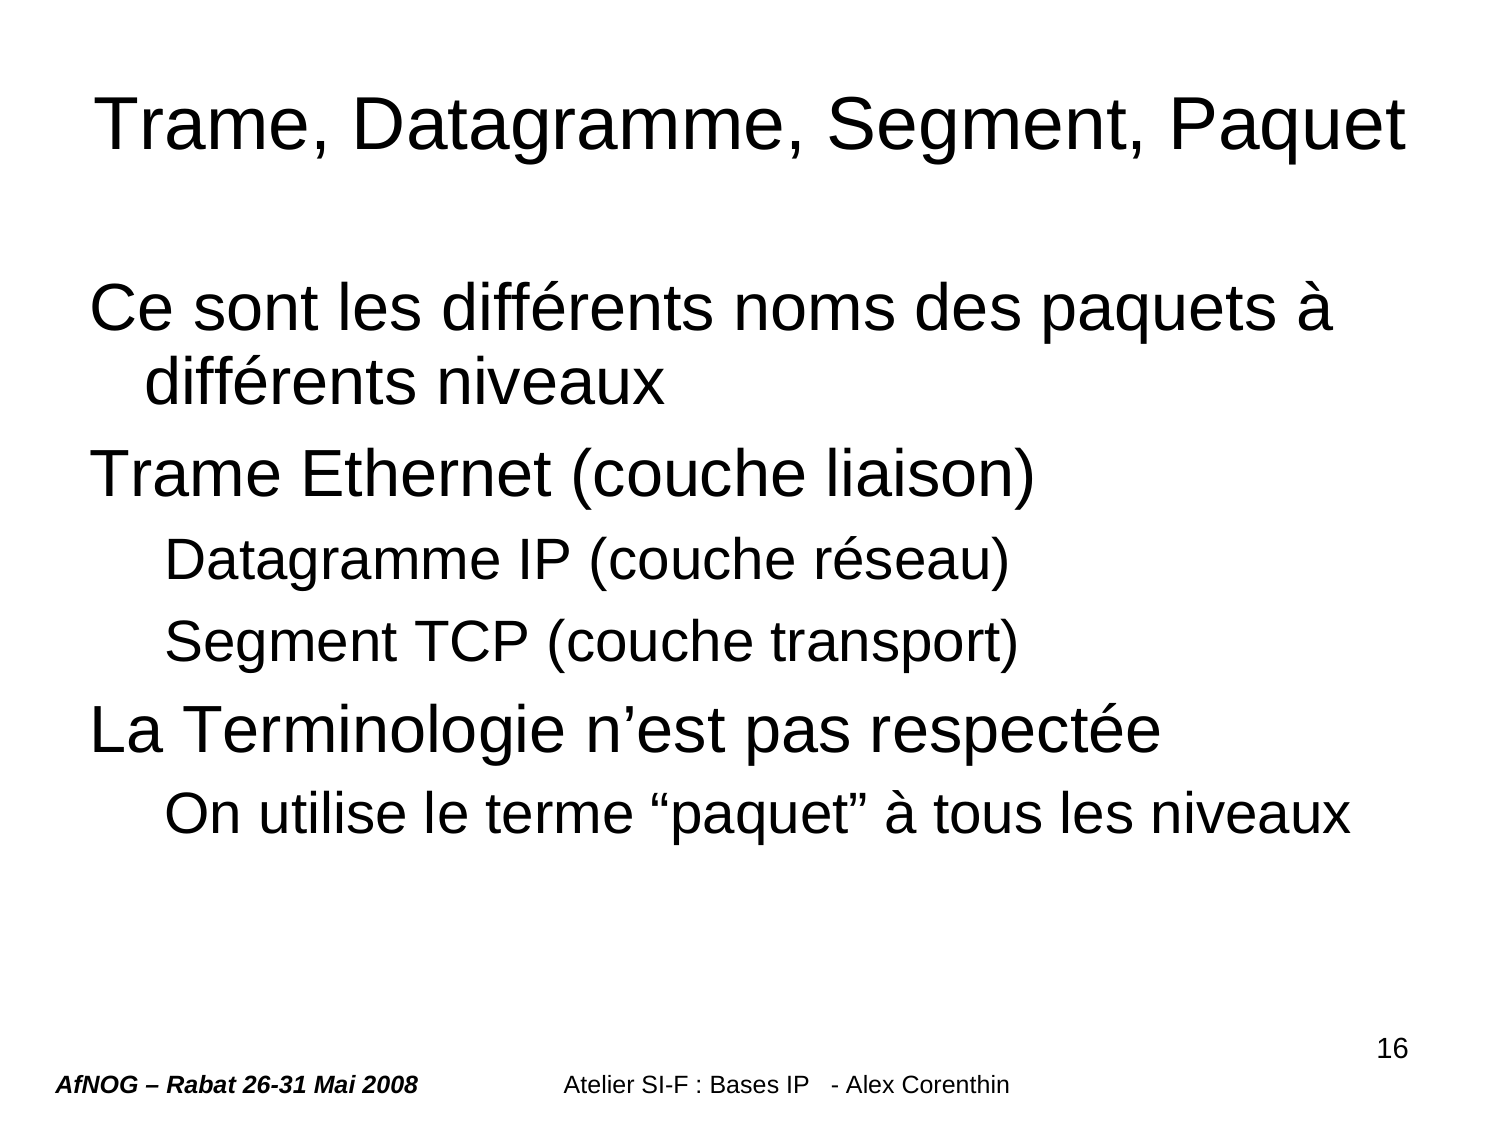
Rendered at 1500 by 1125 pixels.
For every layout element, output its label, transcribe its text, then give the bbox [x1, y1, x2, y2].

title Trame, Datagramme, Segment, Paquet [74, 44, 1426, 173]
list Ce sont les différents noms des paquets à différents niveaux Trame Ethernet (couche liaison) Datagramme IP (couche réseau)‏ Segment TCP (couche transport)‏ La Terminologie n’est pas respectée On utilise le terme “paquet” à tous les niveaux [74, 262, 1426, 1006]
